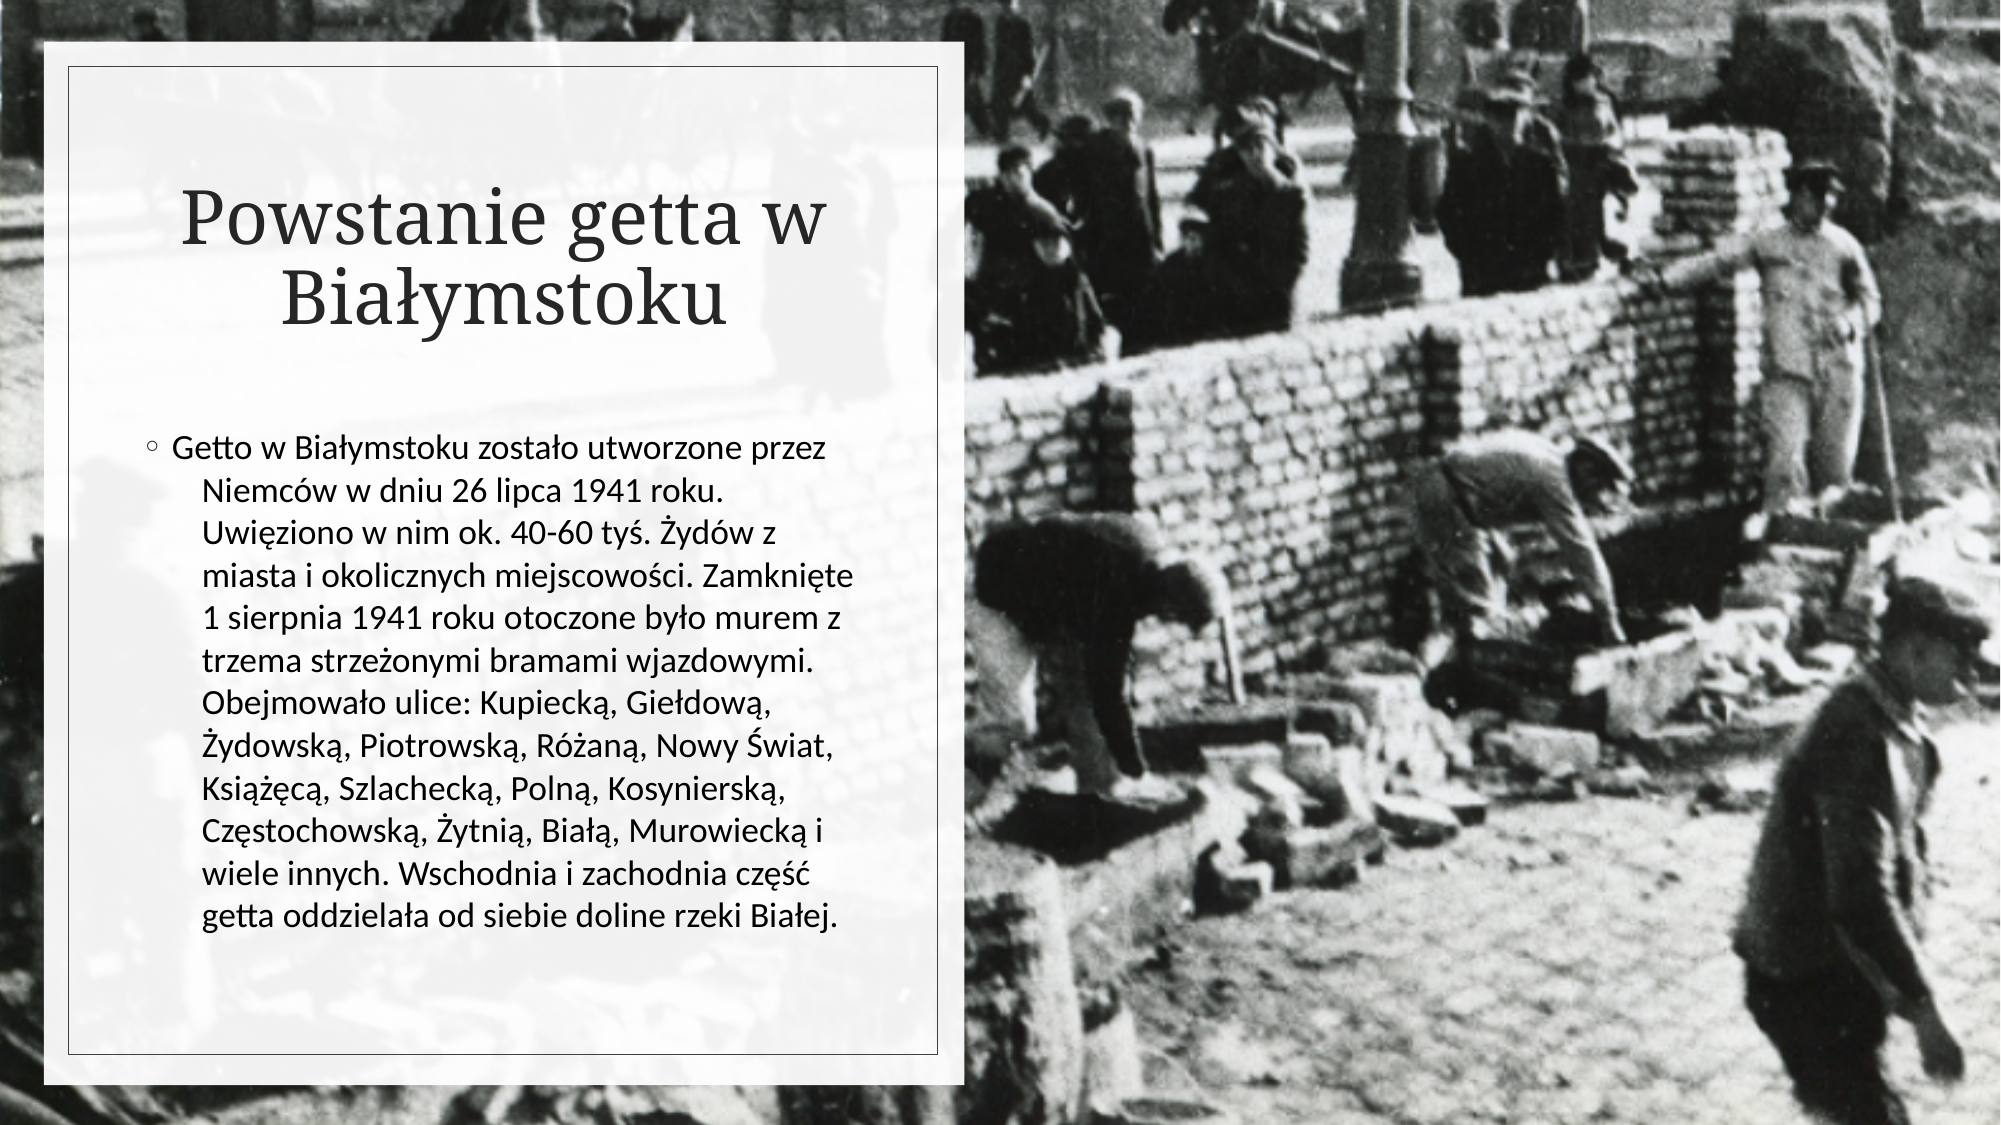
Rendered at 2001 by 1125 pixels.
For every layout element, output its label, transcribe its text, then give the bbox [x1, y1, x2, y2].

text_box [44, 42, 964, 1085]
picture [0, 0, 2000, 1125]
title Powstanie getta w Białymstoku [126, 119, 882, 402]
list Getto w Białymstoku zostało utworzone przez Niemców w dniu 26 lipca 1941 roku. Uwięziono w nim ok. 40-60 tyś. Żydów z miasta i okolicznych miejscowości. Zamknięte 1 sierpnia 1941 roku otoczone było murem z trzema strzeżonymi bramami wjazdowymi. Obejmowało ulice: Kupiecką, Giełdową, Żydowską, Piotrowską, Różaną, Nowy Świat, Książęcą, Szlachecką, Polną, Kosynierską, Częstochowską, Żytnią, Białą, Murowiecką i wiele innych. Wschodnia i zachodnia część getta oddzielała od siebie doline rzeki Białej. [126, 416, 882, 988]
